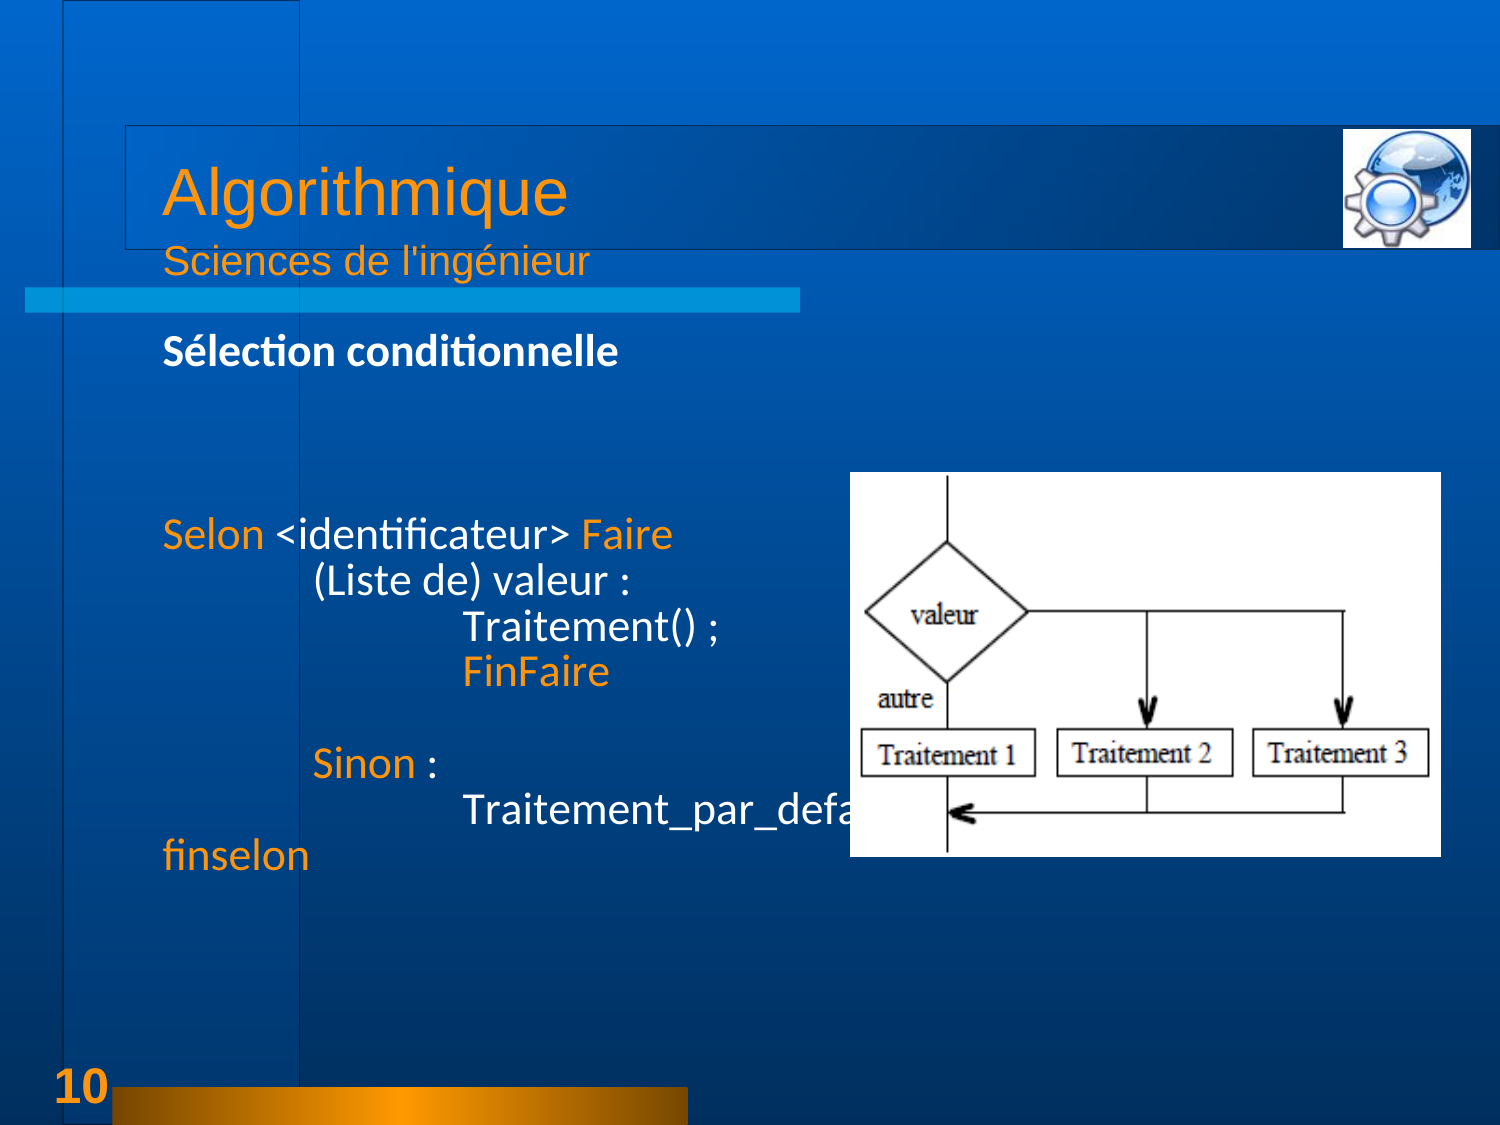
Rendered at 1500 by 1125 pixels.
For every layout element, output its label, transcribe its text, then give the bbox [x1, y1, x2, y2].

picture [1343, 129, 1471, 248]
text_box Sélection conditionnelle Selon <identificateur> Faire (Liste de) valeur : Traitement() ; FinFaire Sinon : Traitement_par_defaut() ; finselon [147, 324, 1418, 1009]
picture [850, 472, 1441, 857]
